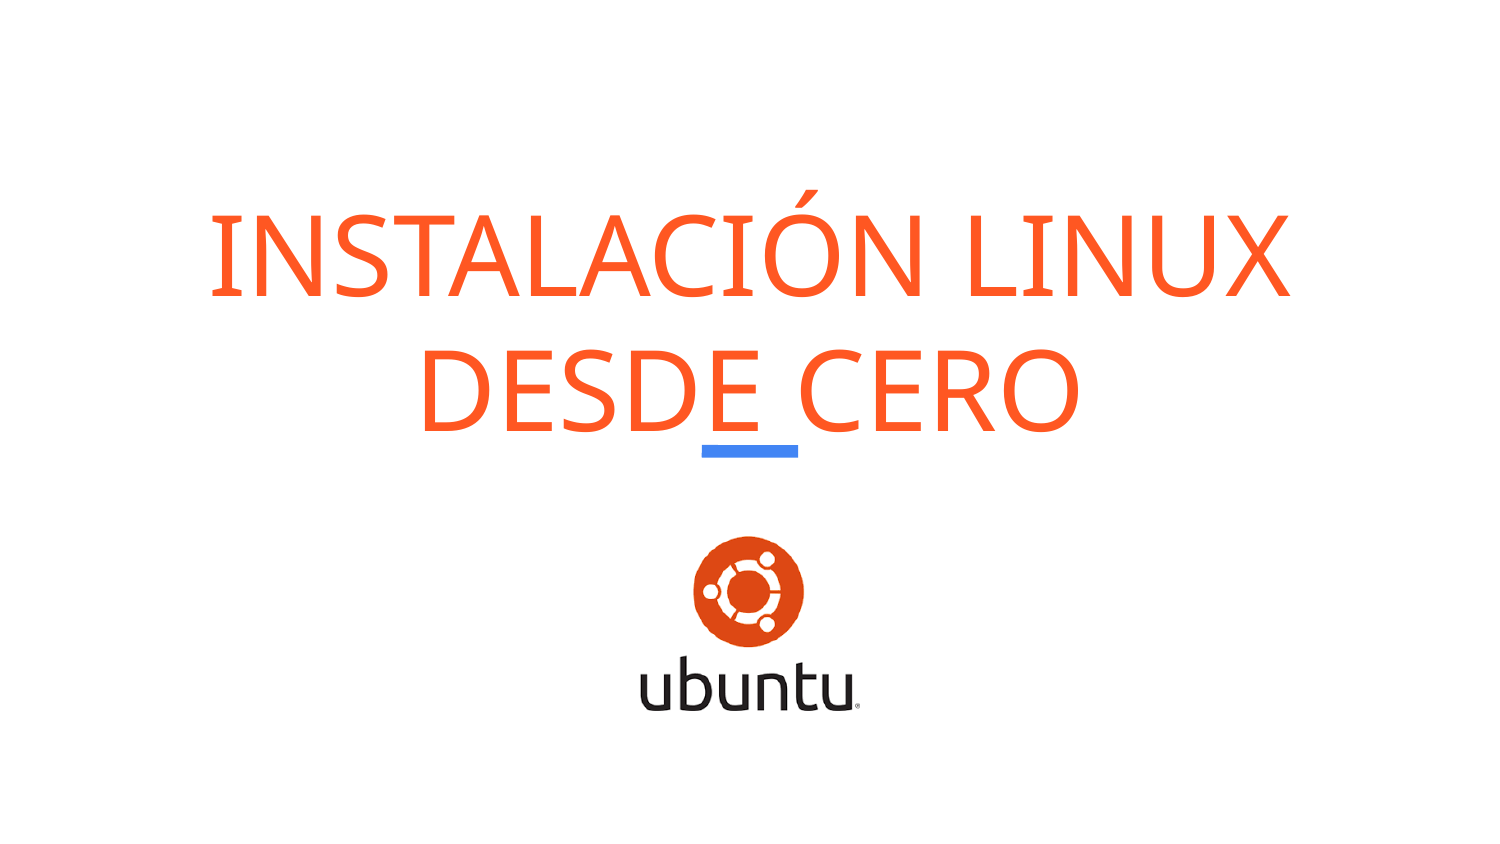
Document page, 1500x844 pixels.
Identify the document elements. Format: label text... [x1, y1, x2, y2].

picture [640, 536, 860, 711]
title INSTALACIÓN LINUX DESDE CERO [51, 147, 1449, 469]
